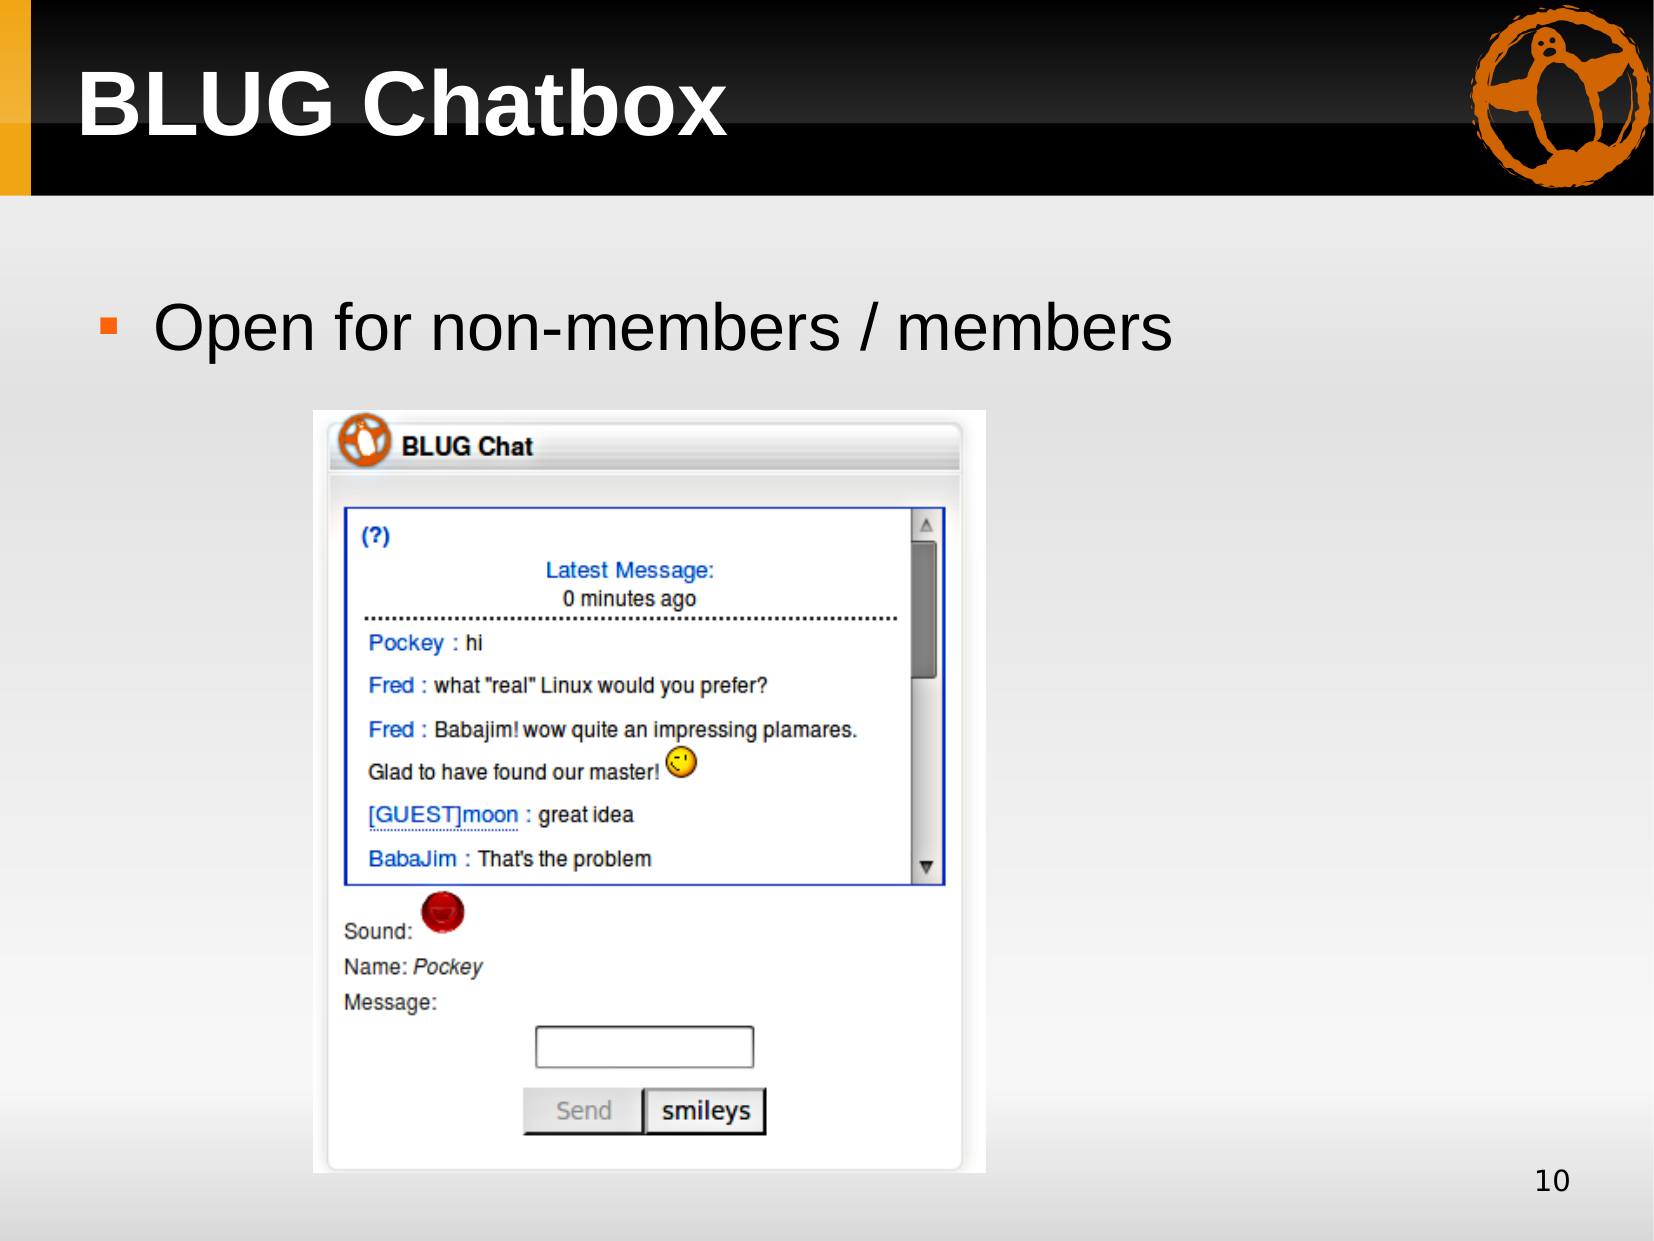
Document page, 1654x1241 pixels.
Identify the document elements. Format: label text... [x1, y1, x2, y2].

title BLUG Chatbox [76, 0, 1565, 208]
list Open for non-members / members [82, 290, 1571, 1109]
picture [0, 0, 1654, 1241]
